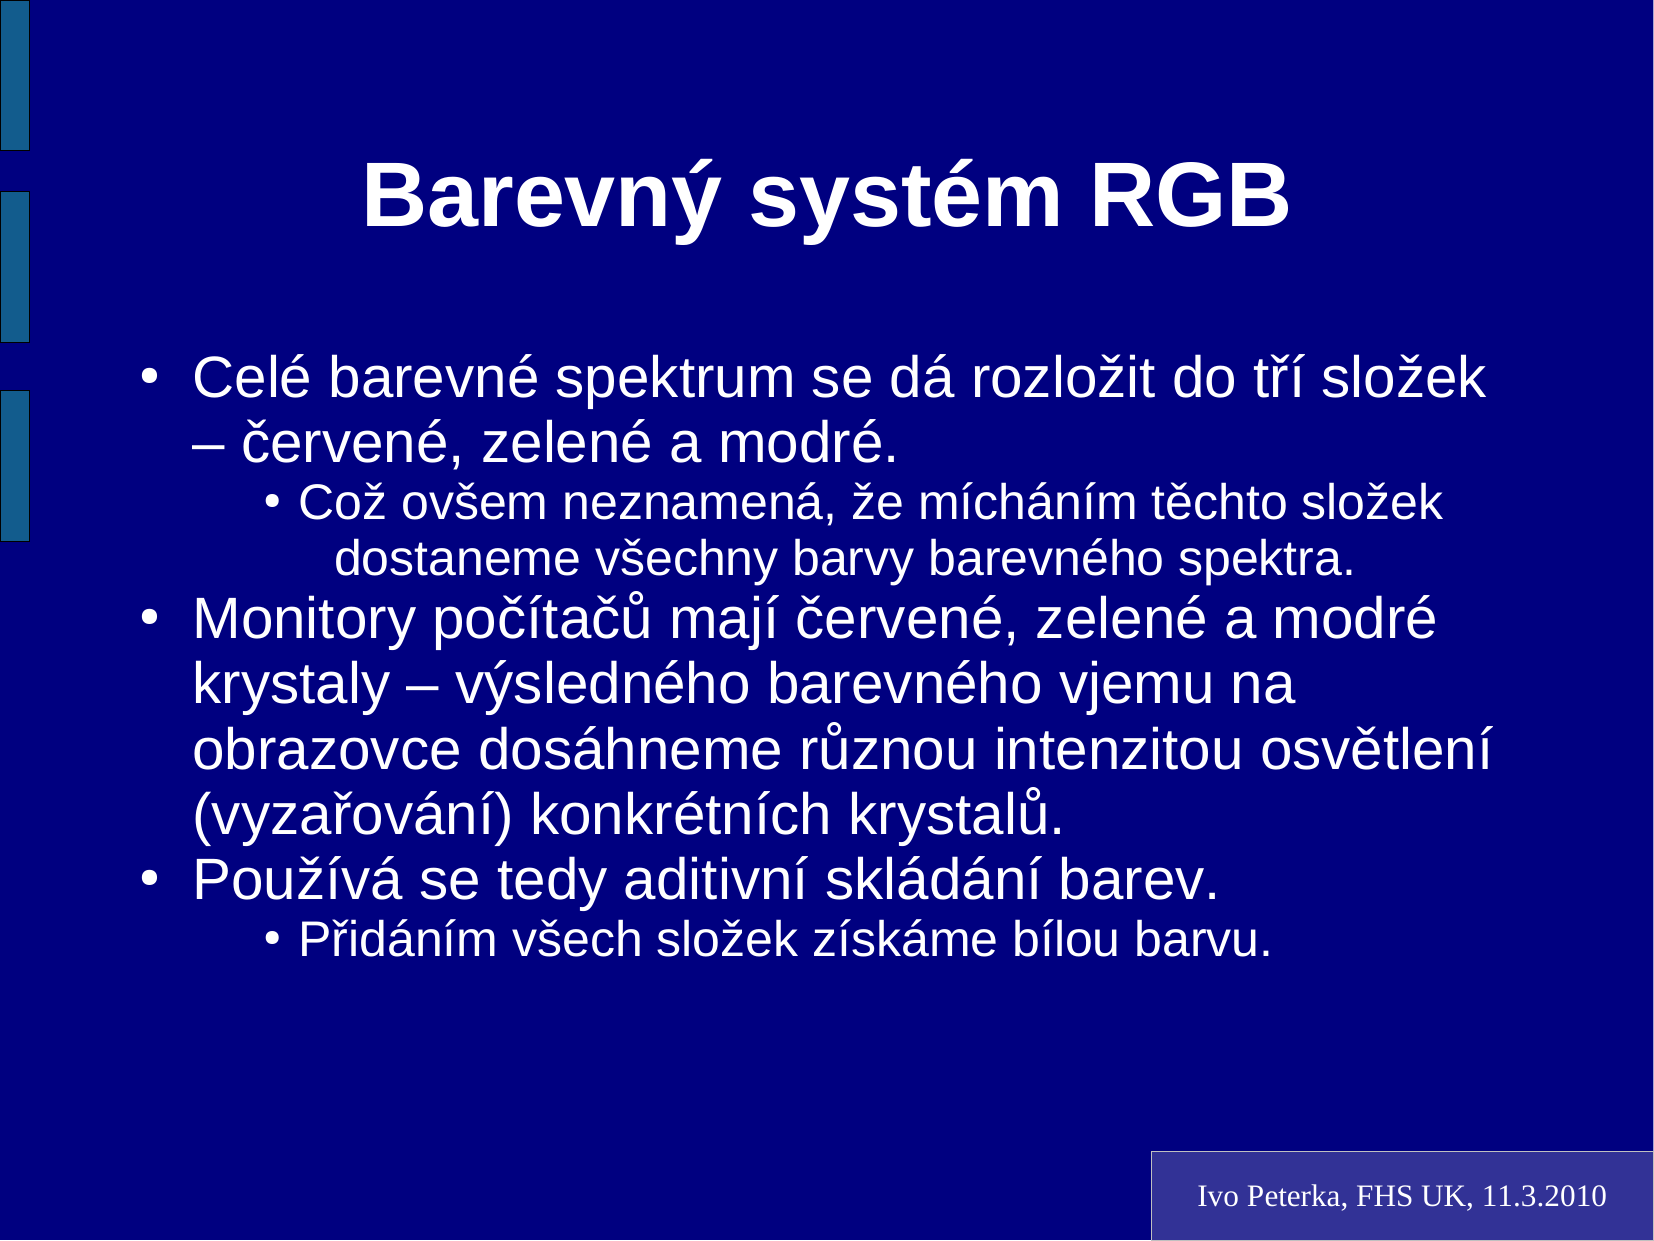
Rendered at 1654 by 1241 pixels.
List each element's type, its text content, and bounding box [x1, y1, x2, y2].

title Barevný systém RGB [121, 98, 1534, 291]
list Celé barevné spektrum se dá rozložit do tří složek – červené, zelené a modré. Což ovšem neznamená, že mícháním těchto složek dostaneme všechny barvy barevného spektra. Monitory počítačů mají červené, zelené a modré krystaly – výsledného barevného vjemu na obrazovce dosáhneme různou intenzitou osvětlení (vyzařování) konkrétních krystalů. Používá se tedy aditivní skládání barev. Přidáním všech složek získáme bílou barvu. [121, 344, 1534, 1112]
